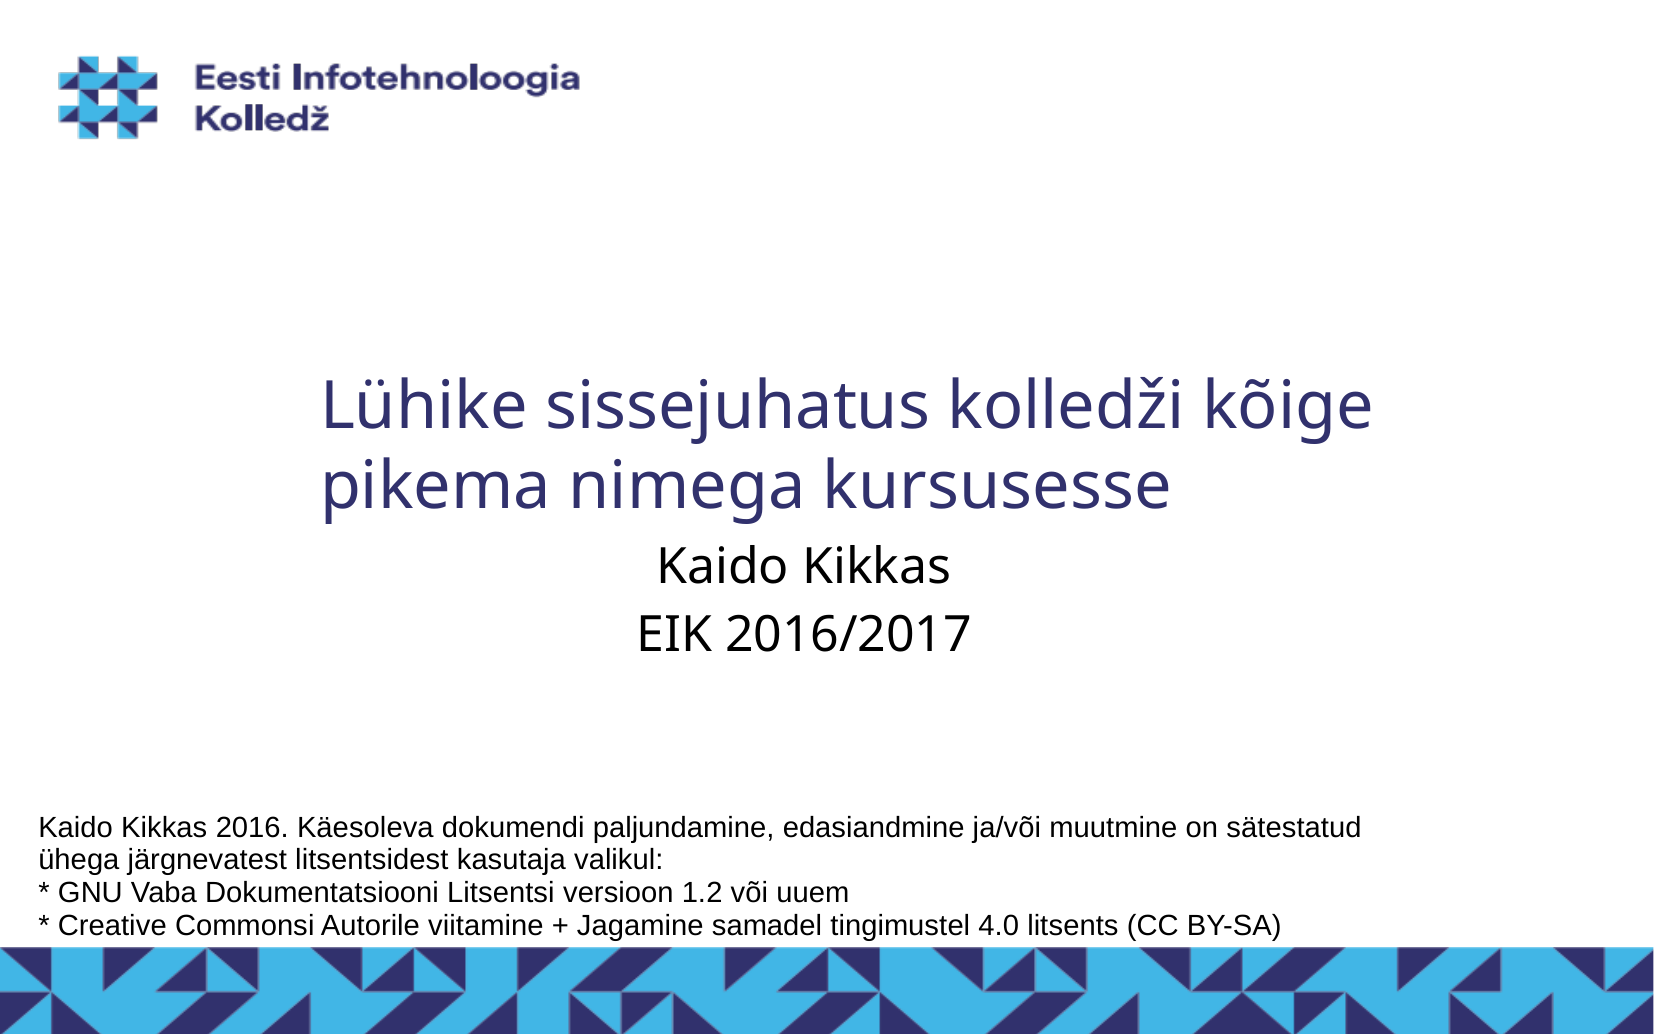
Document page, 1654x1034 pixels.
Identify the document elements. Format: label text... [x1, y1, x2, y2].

subtitle Kaido Kikkas EIK 2016/2017 [236, 532, 1372, 665]
title Lühike sissejuhatus kolledži kõige pikema nimega kursusesse [305, 354, 1441, 527]
text_box Kaido Kikkas 2016. Käesoleva dokumendi paljundamine, edasiandmine ja/või muutmine on sätestatud ühega järgnevatest litsentsidest kasutaja valikul: * GNU Vaba Dokumentatsiooni Litsentsi versioon 1.2 või uuem * Creative Commonsi Autorile viitamine + Jagamine samadel tingimustel 4.0 litsents (CC BY-SA) [23, 803, 1530, 958]
